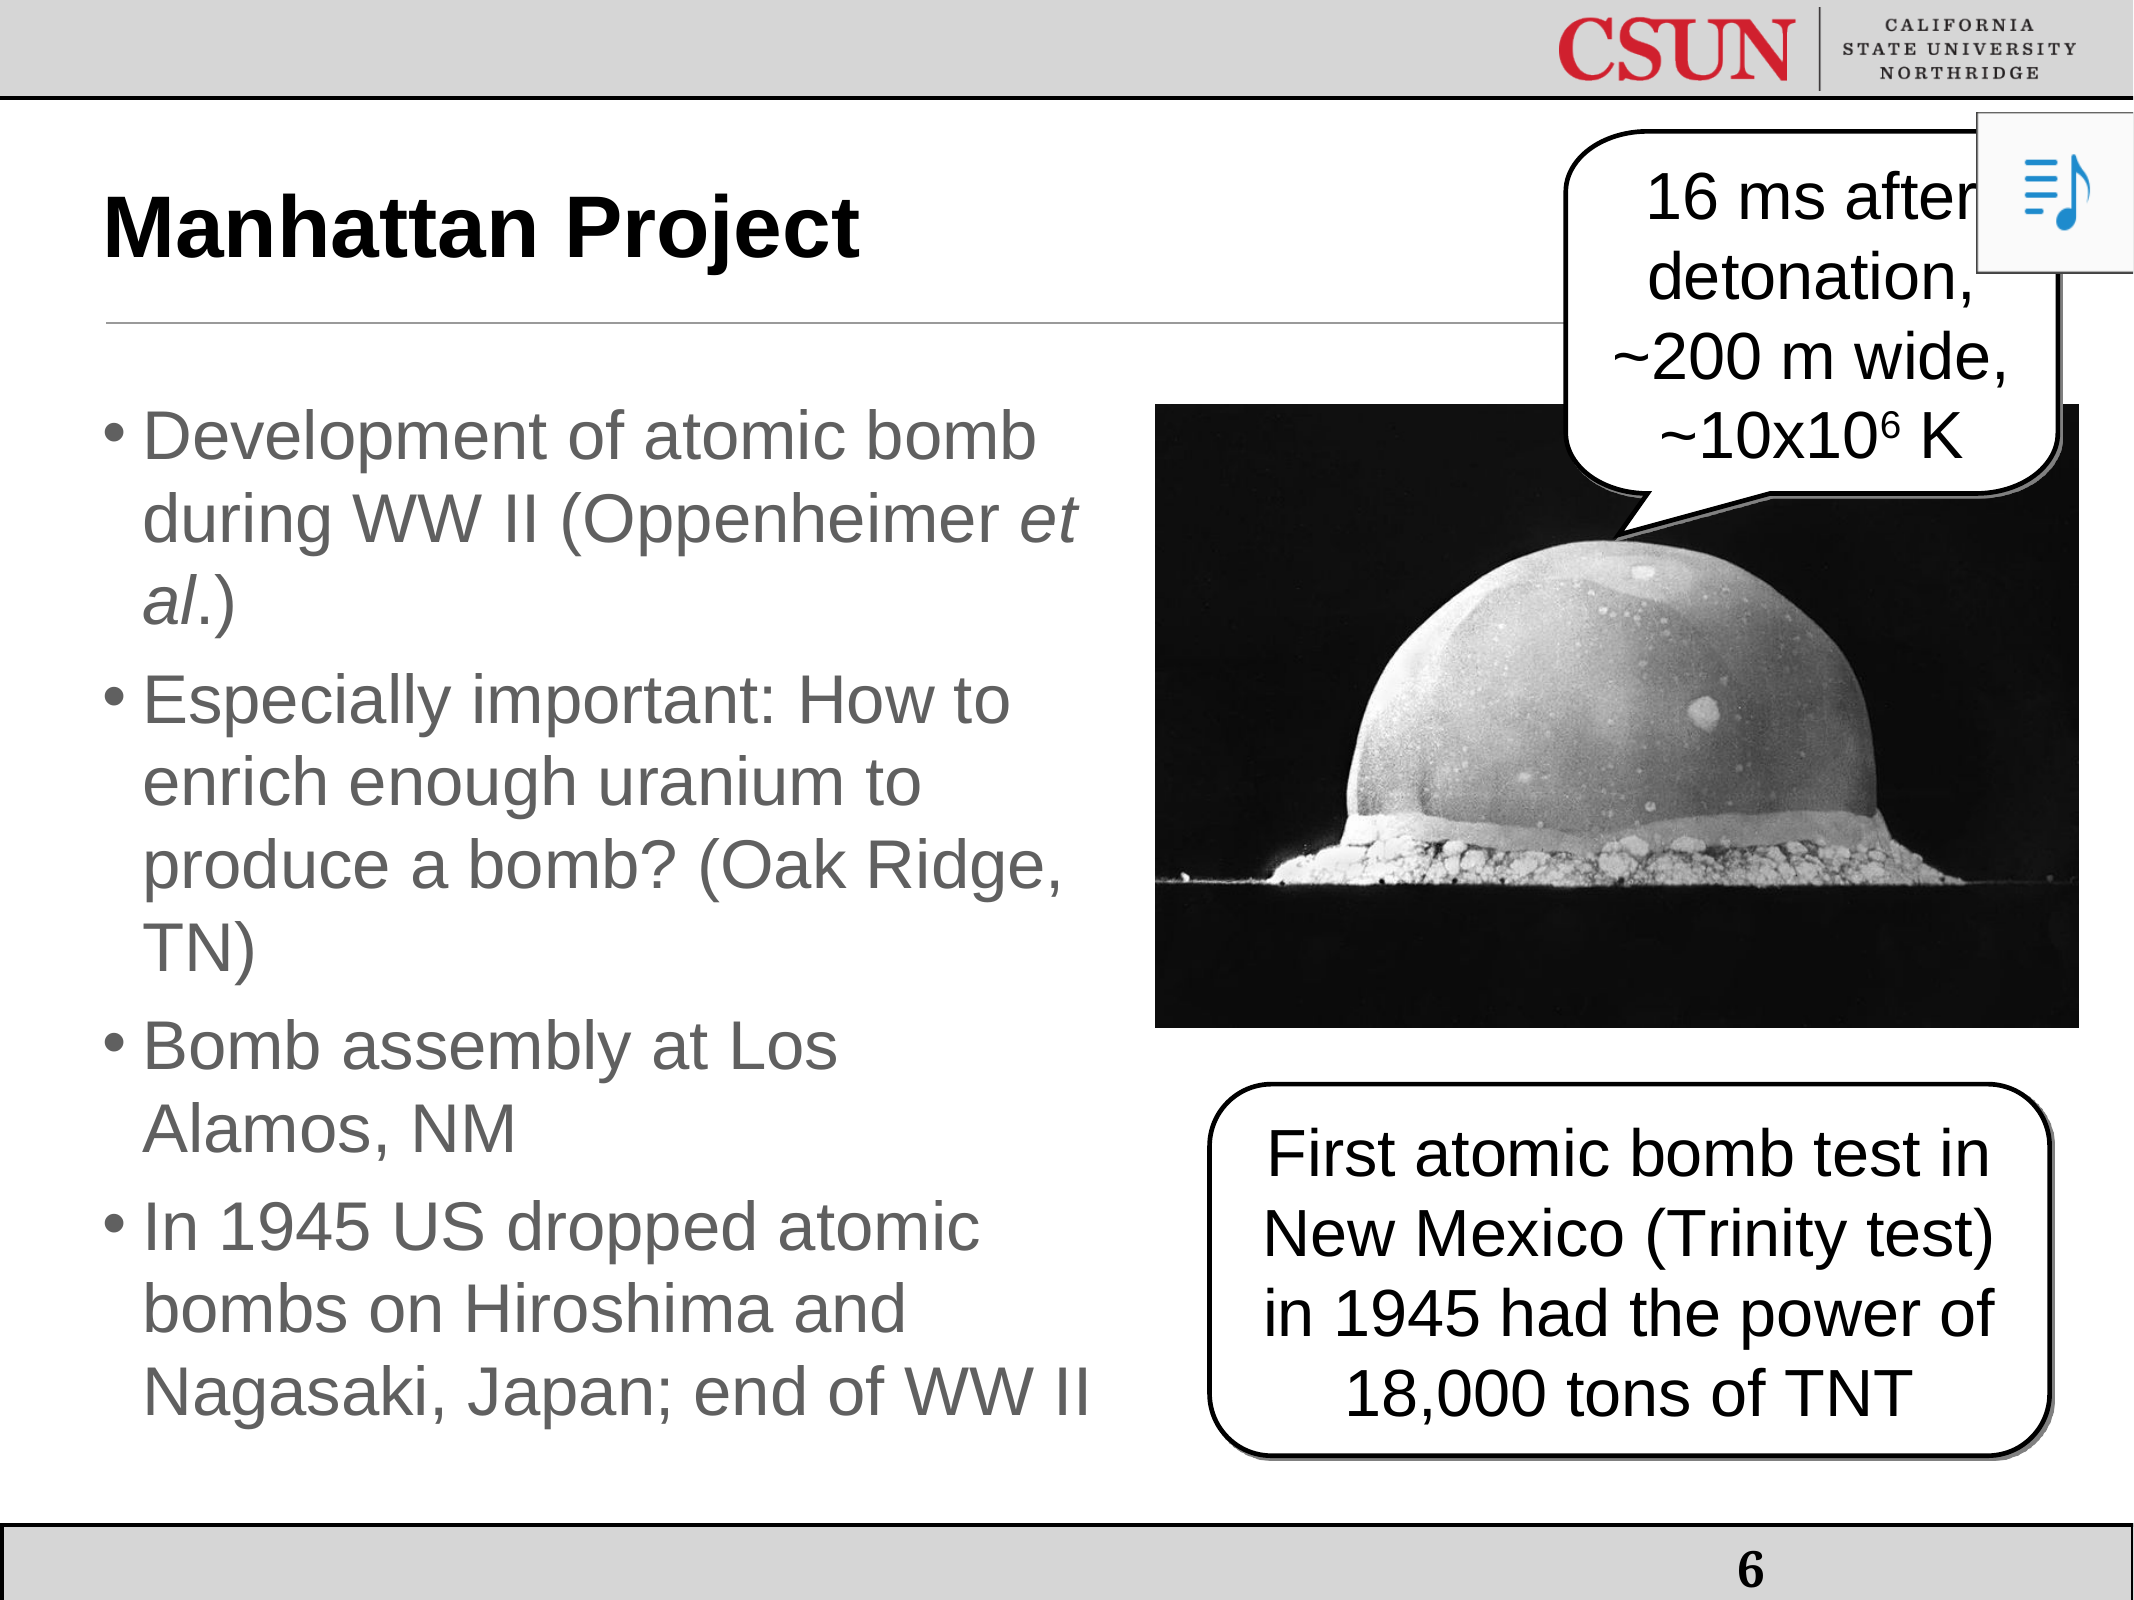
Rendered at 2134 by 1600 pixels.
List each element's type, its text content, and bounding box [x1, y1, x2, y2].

list Development of atomic bomb during WW II (Oppenheimer et al.) Especially important: How to enrich enough uranium to produce a bomb? (Oak Ridge, TN) Bomb assembly at Los Alamos, NM In 1945 US dropped atomic bombs on Hiroshima and Nagasaki, Japan; end of WW II [93, 382, 1110, 1516]
title Manhattan Project [93, 104, 2040, 284]
picture [1155, 404, 2079, 1028]
picture [1559, 7, 2076, 91]
text_box [1975, 111, 2134, 275]
text_box First atomic bomb test in New Mexico (Trinity test) in 1945 had the power of 18,000 tons of TNT [1209, 1084, 2050, 1456]
text_box 16 ms after detonation, ~200 m wide, ~10x106 K [1565, 131, 2058, 535]
